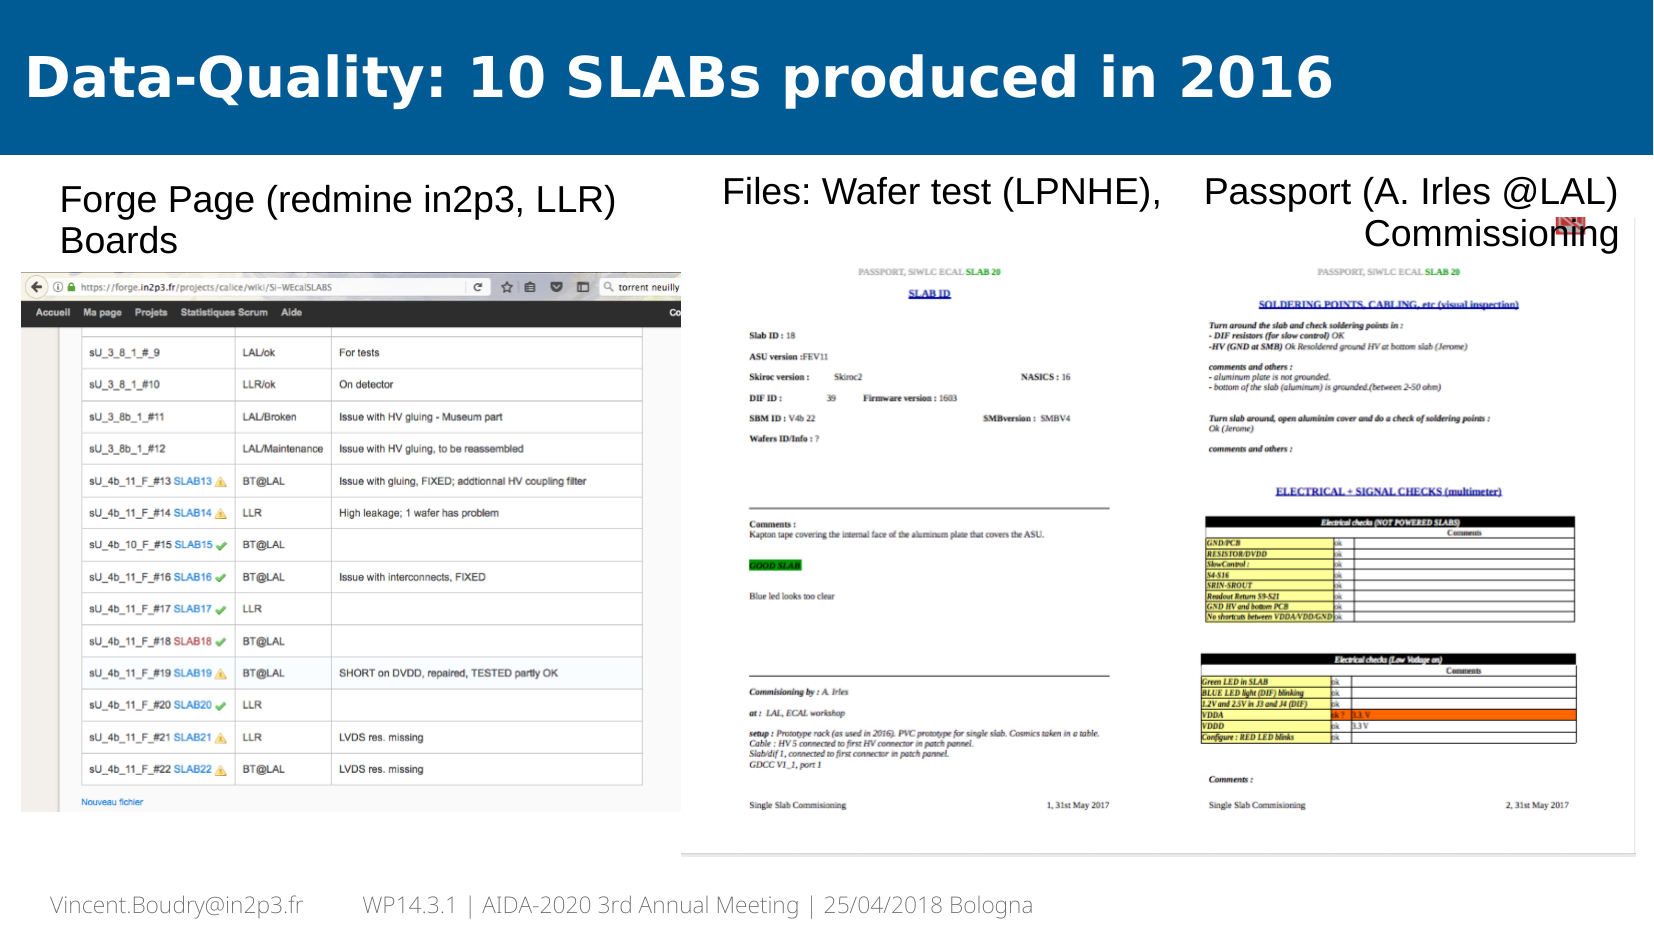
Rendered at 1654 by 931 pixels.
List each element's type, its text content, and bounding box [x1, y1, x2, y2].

picture [21, 217, 1636, 857]
text_box Forge Page (redmine in2p3, LLR) Boards [44, 170, 632, 270]
text_box Files: Wafer test (LPNHE), Passport (A. Irles @LAL) Commissioning [707, 163, 1635, 263]
title Data-Quality: 10 SLABs produced in 2016 [24, 12, 1635, 143]
